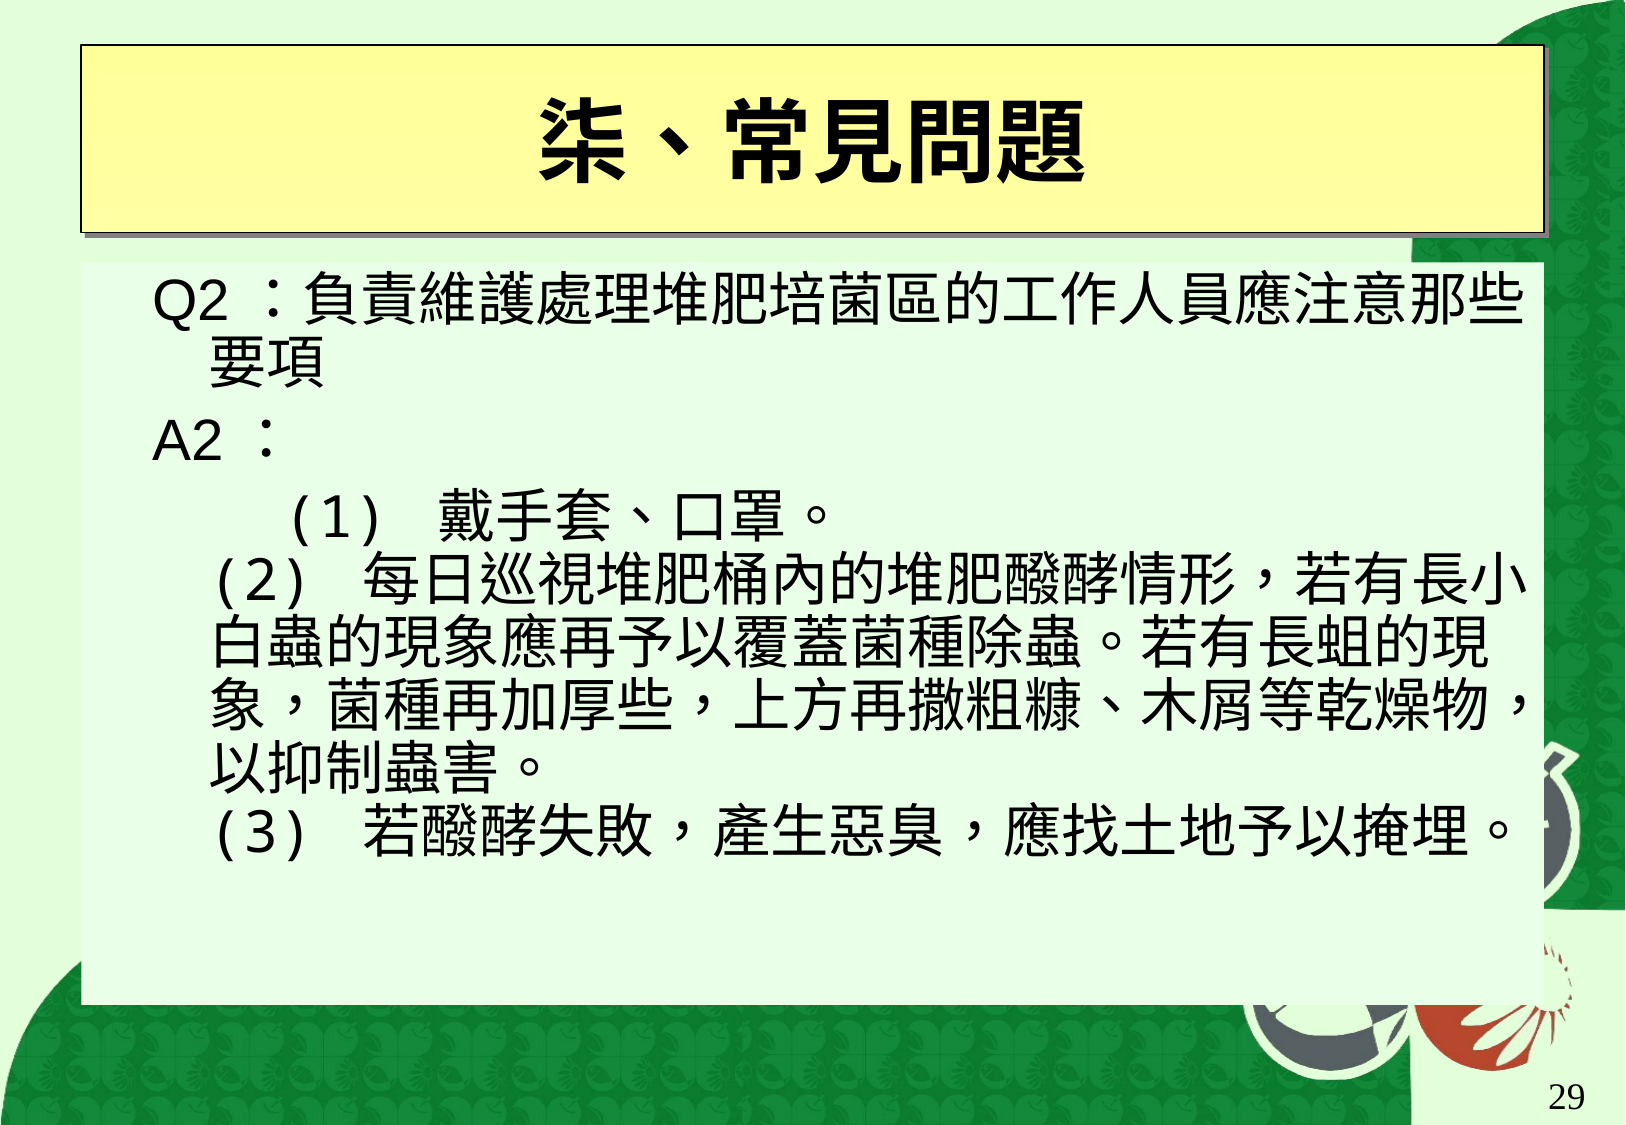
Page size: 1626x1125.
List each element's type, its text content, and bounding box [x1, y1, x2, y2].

title 柒、常見問題 [81, 45, 1544, 233]
list Q2：負責維護處理堆肥培菌區的工作人員應注意那些要項 A2： (1) 戴手套、口罩。 (2) 每日巡視堆肥桶內的堆肥醱酵情形，若有長小白蟲的現象應再予以覆蓋菌種除蟲。若有長蛆的現象，菌種再加厚些，上方再撒粗糠、木屑等乾燥物，以抑制蟲害。 (3) 若醱酵失敗，產生惡臭，應找土地予以掩埋。 [81, 262, 1544, 1005]
text_box 29 [1533, 1064, 1625, 1125]
